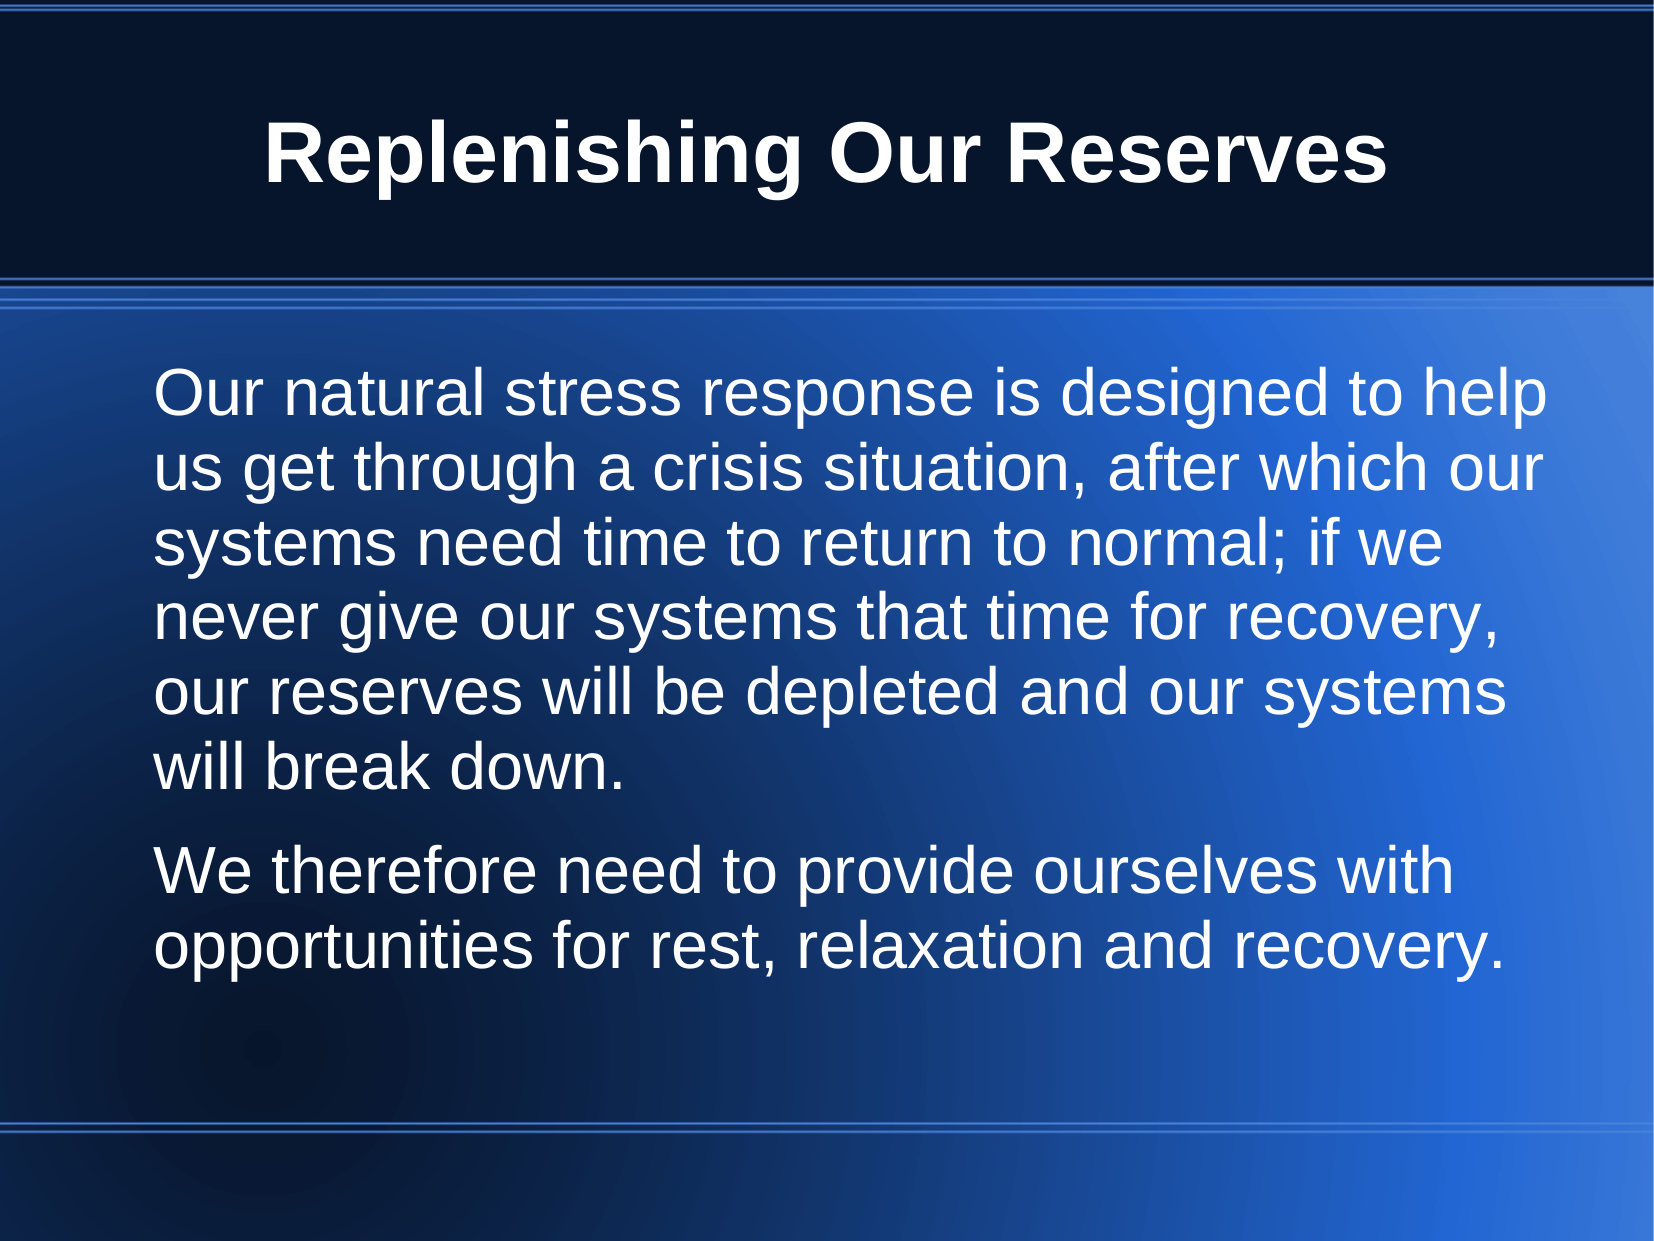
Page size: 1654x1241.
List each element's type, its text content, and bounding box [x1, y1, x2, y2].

title Replenishing Our Reserves [82, 49, 1571, 257]
picture [0, 0, 1654, 1241]
list Our natural stress response is designed to help us get through a crisis situation, after which our systems need time to return to normal; if we never give our systems that time for recovery, our reserves will be depleted and our systems will break down. We therefore need to provide ourselves with opportunities for rest, relaxation and recovery. [82, 355, 1571, 1058]
